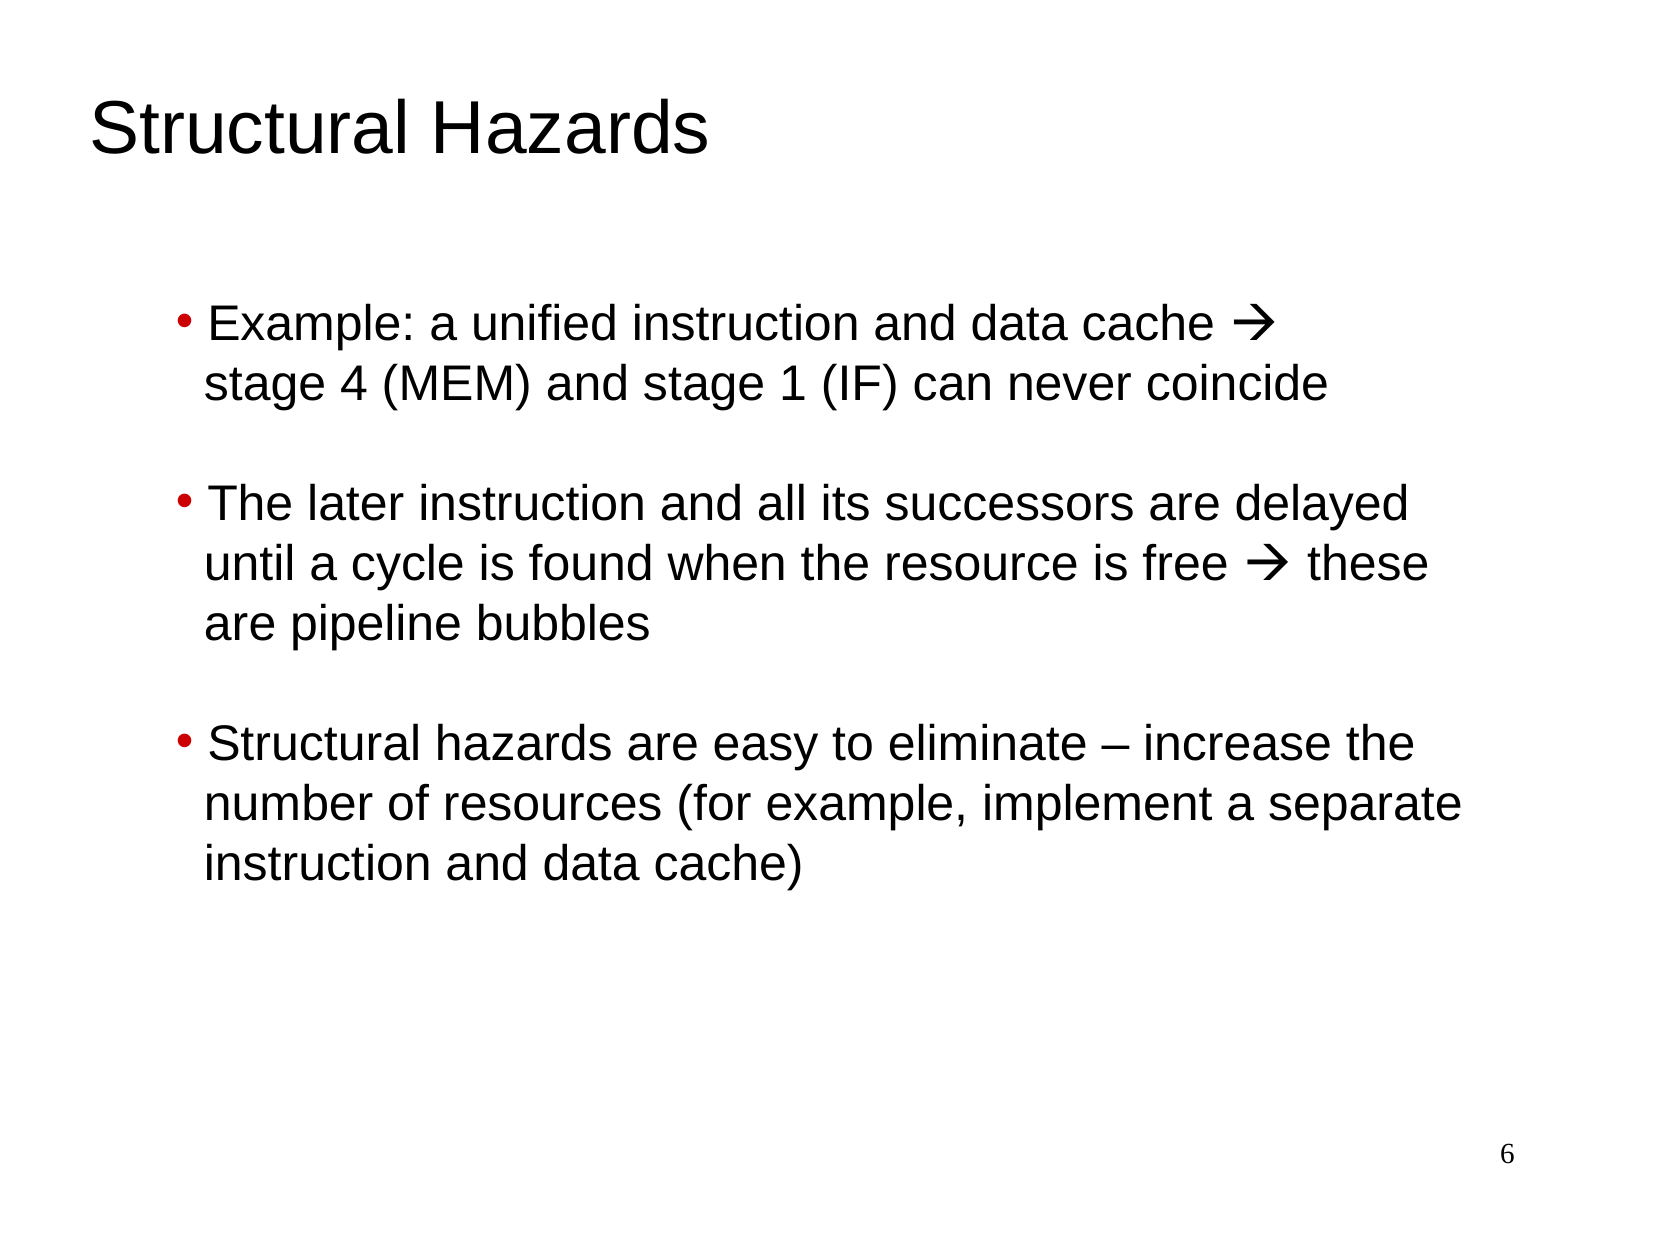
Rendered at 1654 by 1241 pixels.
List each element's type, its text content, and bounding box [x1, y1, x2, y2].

text_box Structural Hazards [74, 71, 726, 177]
text_box Example: a unified instruction and data cache  stage 4 (MEM) and stage 1 (IF) can never coincide The later instruction and all its successors are delayed until a cycle is found when the resource is free  these are pipeline bubbles Structural hazards are easy to eliminate – increase the number of resources (for example, implement a separate instruction and data cache) [161, 282, 1479, 899]
text_box <number> [1185, 1129, 1530, 1213]
